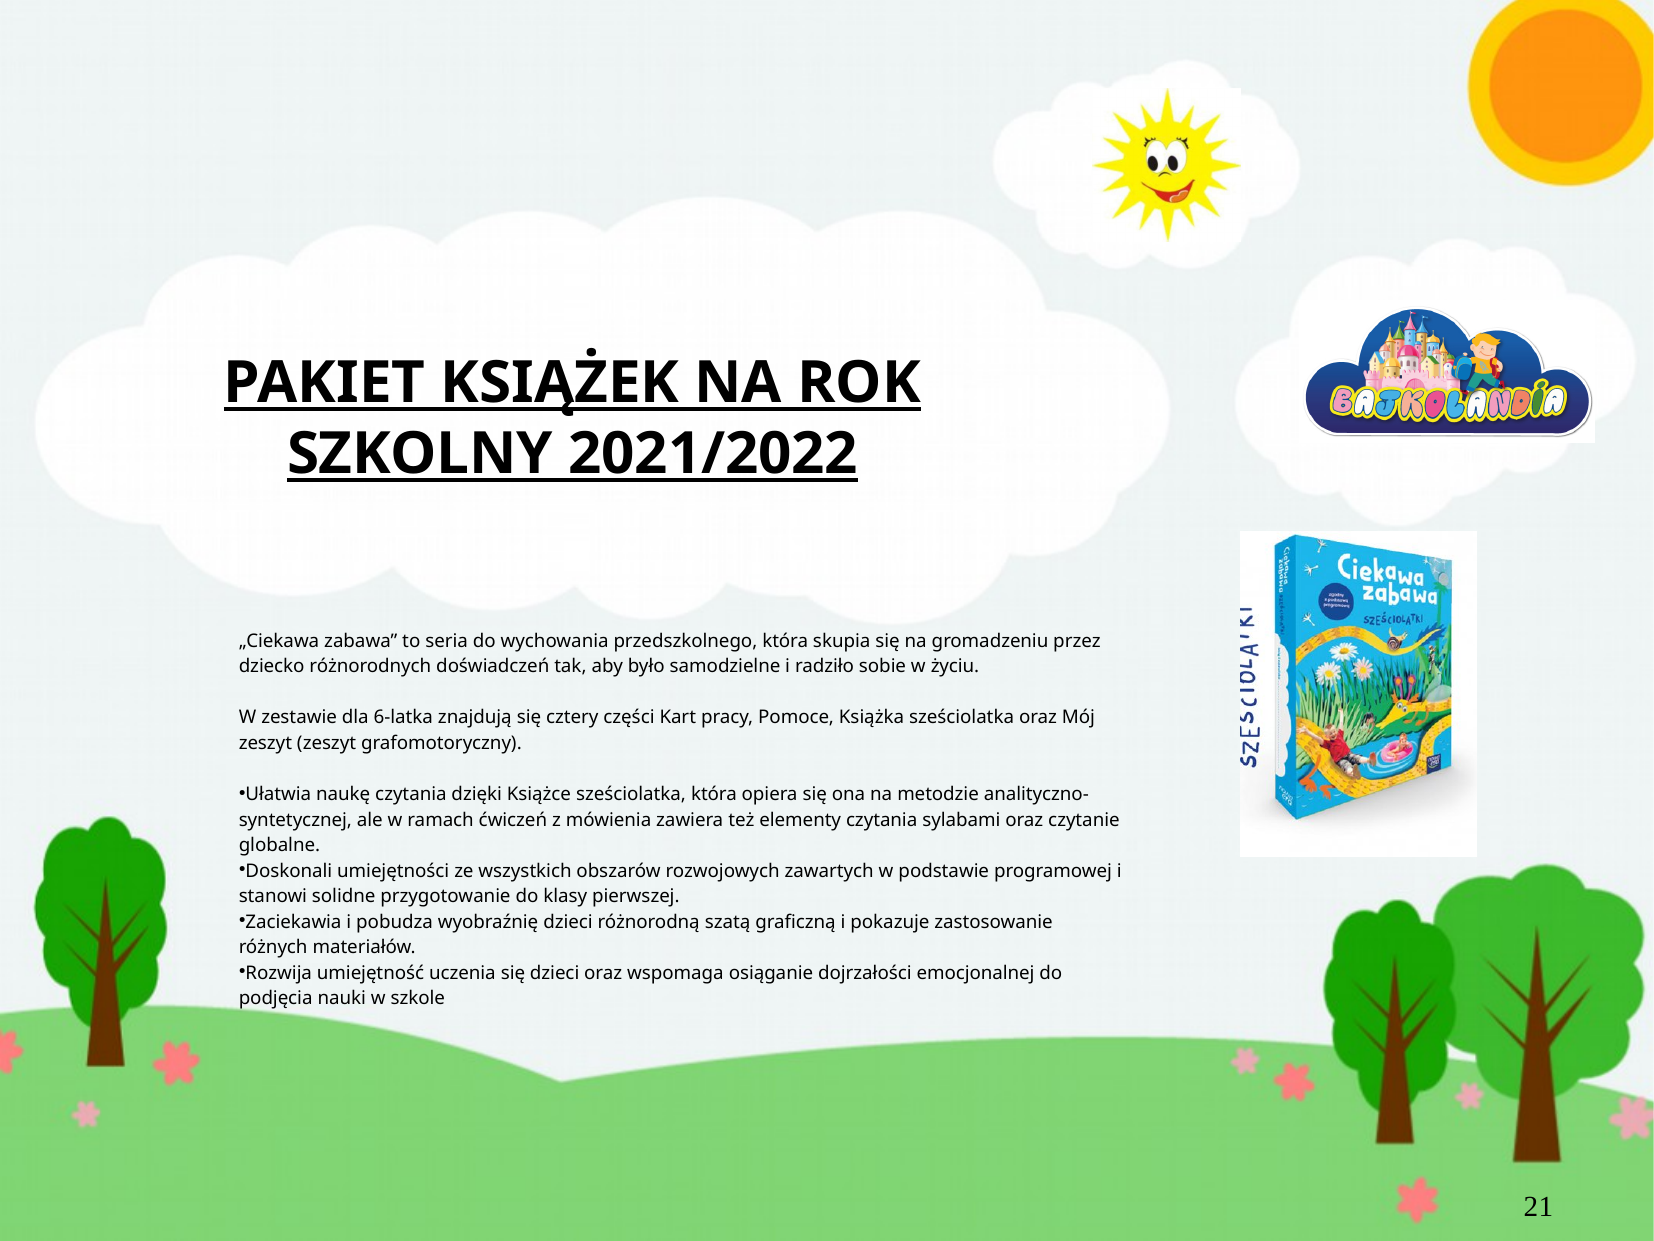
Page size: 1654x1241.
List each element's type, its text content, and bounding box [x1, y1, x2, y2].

text_box [1523, 1187, 1630, 1235]
picture [1092, 88, 1241, 242]
picture [1240, 531, 1477, 857]
text_box PAKIET KSIĄŻEK NA ROK SZKOLNY 2021/2022 [224, 304, 1004, 620]
picture [1299, 300, 1595, 443]
text_box „Ciekawa zabawa” to seria do wychowania przedszkolnego, która skupia się na gromadzeniu przez dziecko różnorodnych doświadczeń tak, aby było samodzielne i radziło sobie w życiu. W zestawie dla 6-latka znajdują się cztery części Kart pracy, Pomoce, Książka sześciolatka oraz Mój zeszyt (zeszyt grafomotoryczny). Ułatwia naukę czytania dzięki Książce sześciolatka, która opiera się ona na metodzie analityczno-syntetycznej, ale w ramach ćwiczeń z mówienia zawiera też elementy czytania sylabami oraz czytanie globalne. Doskonali umiejętności ze wszystkich obszarów rozwojowych zawartych w podstawie programowej i stanowi solidne przygotowanie do klasy pierwszej. Zaciekawia i pobudza wyobraźnię dzieci różnorodną szatą graficzną i pokazuje zastosowanie różnych materiałów. Rozwija umiejętność uczenia się dzieci oraz wspomaga osiąganie dojrzałości emocjonalnej do podjęcia nauki w szkole [224, 620, 1140, 1010]
